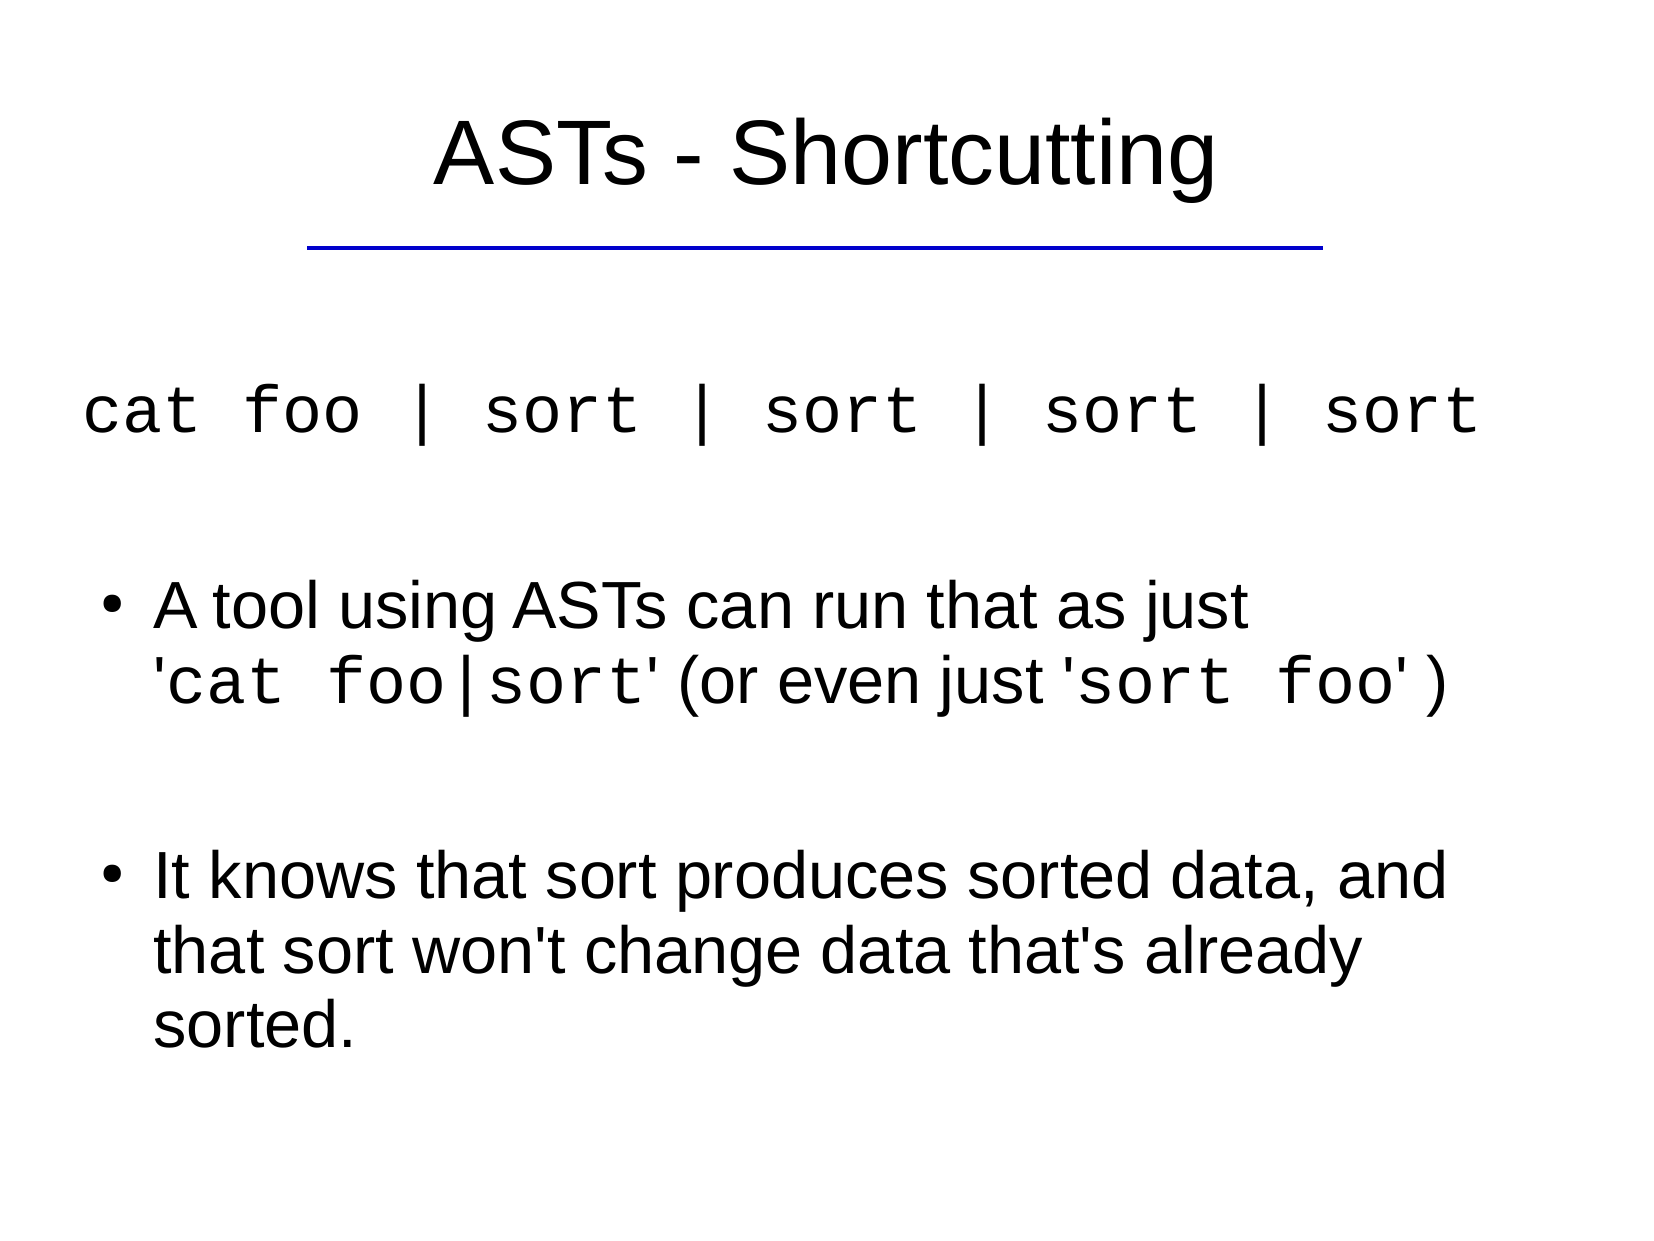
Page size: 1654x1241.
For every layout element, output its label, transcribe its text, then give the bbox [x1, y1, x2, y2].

title ASTs - Shortcutting [82, 49, 1571, 257]
list cat foo | sort | sort | sort | sort A tool using ASTs can run that as just 'cat foo|sort' (or even just 'sort foo' ) It knows that sort produces sorted data, and that sort won't change data that's already sorted. [82, 290, 1571, 1205]
